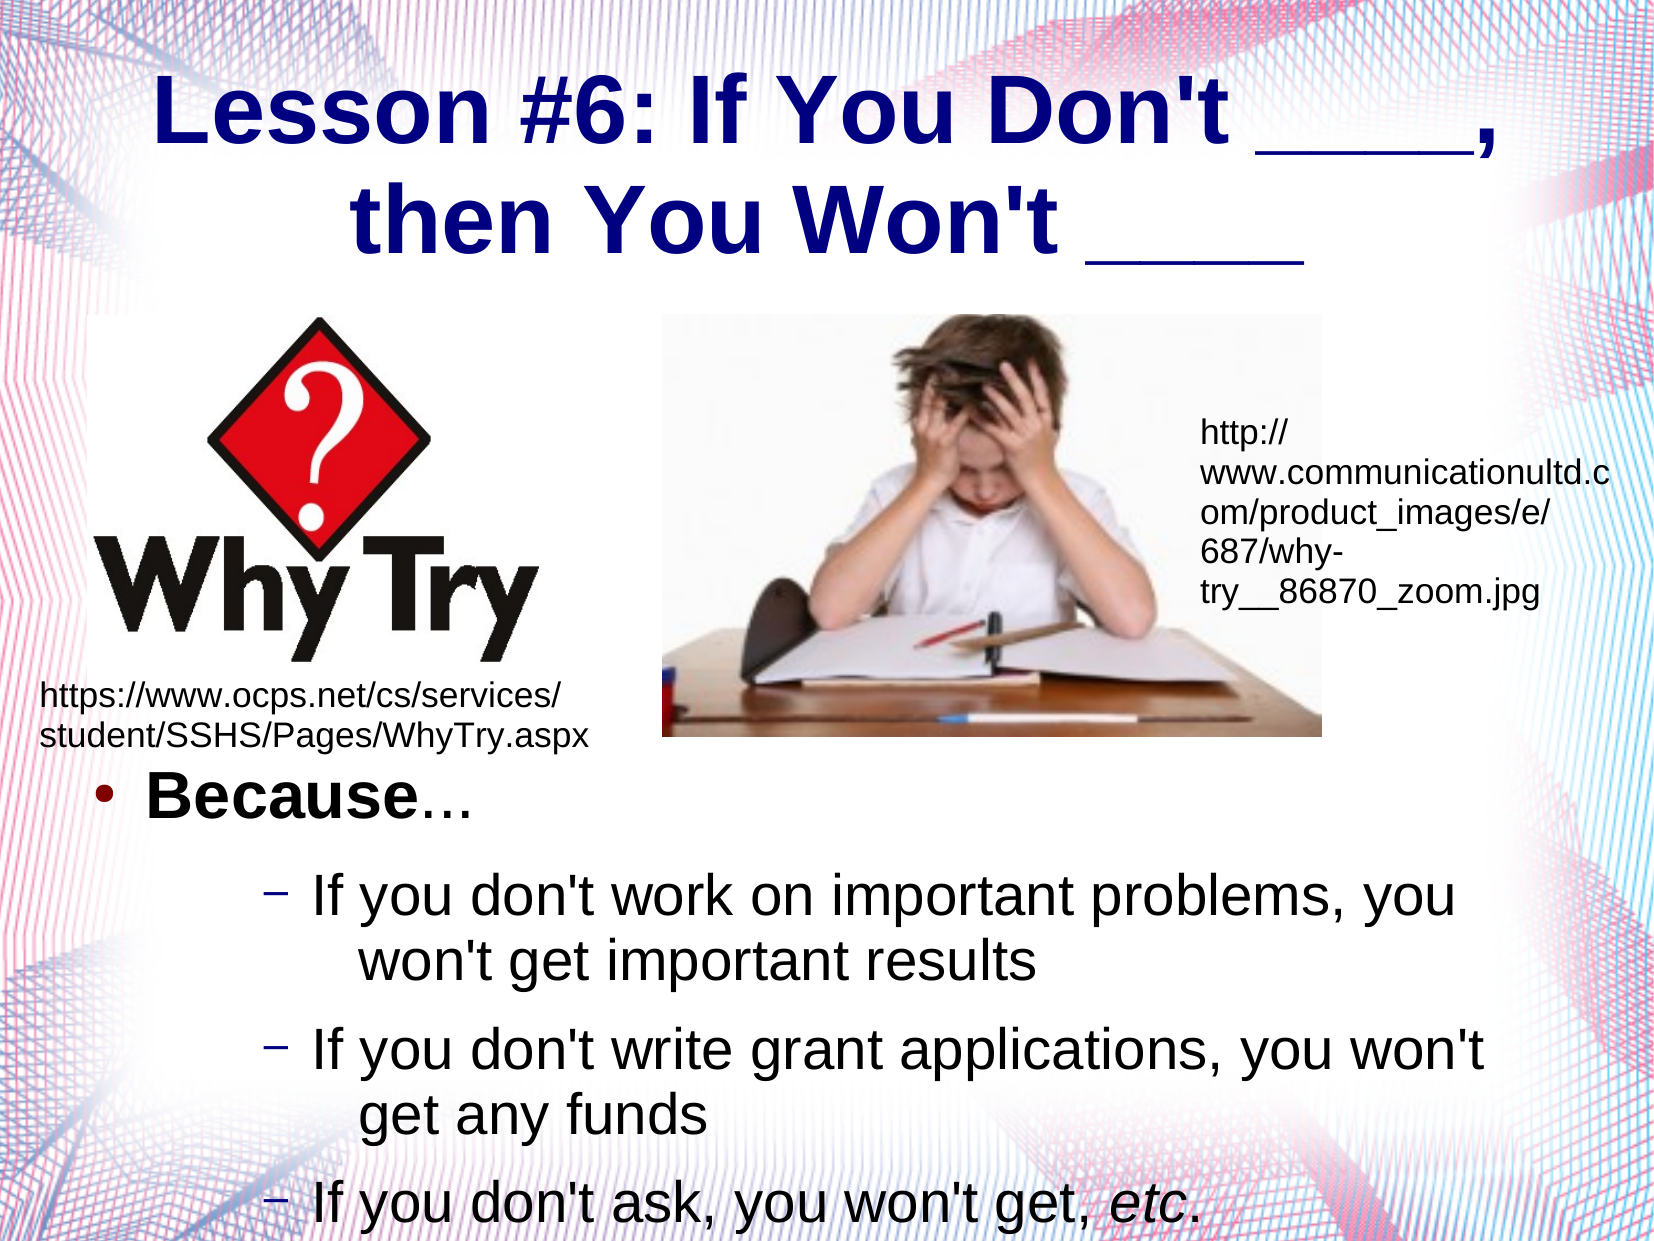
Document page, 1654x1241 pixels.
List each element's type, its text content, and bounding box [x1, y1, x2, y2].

picture [0, 0, 1654, 1241]
list Because... If you don't work on important problems, you won't get important results If you don't write grant applications, you won't get any funds If you don't ask, you won't get, etc. [75, 758, 1493, 1241]
text_box http://www.communicationultd.com/product_images/e/687/why-try__86870_zoom.jpg [1200, 412, 1617, 601]
title Lesson #6: If You Don't ____, then You Won't ____ [82, 55, 1571, 274]
text_box https://www.ocps.net/cs/services/student/SSHS/Pages/WhyTry.aspx [39, 675, 601, 755]
